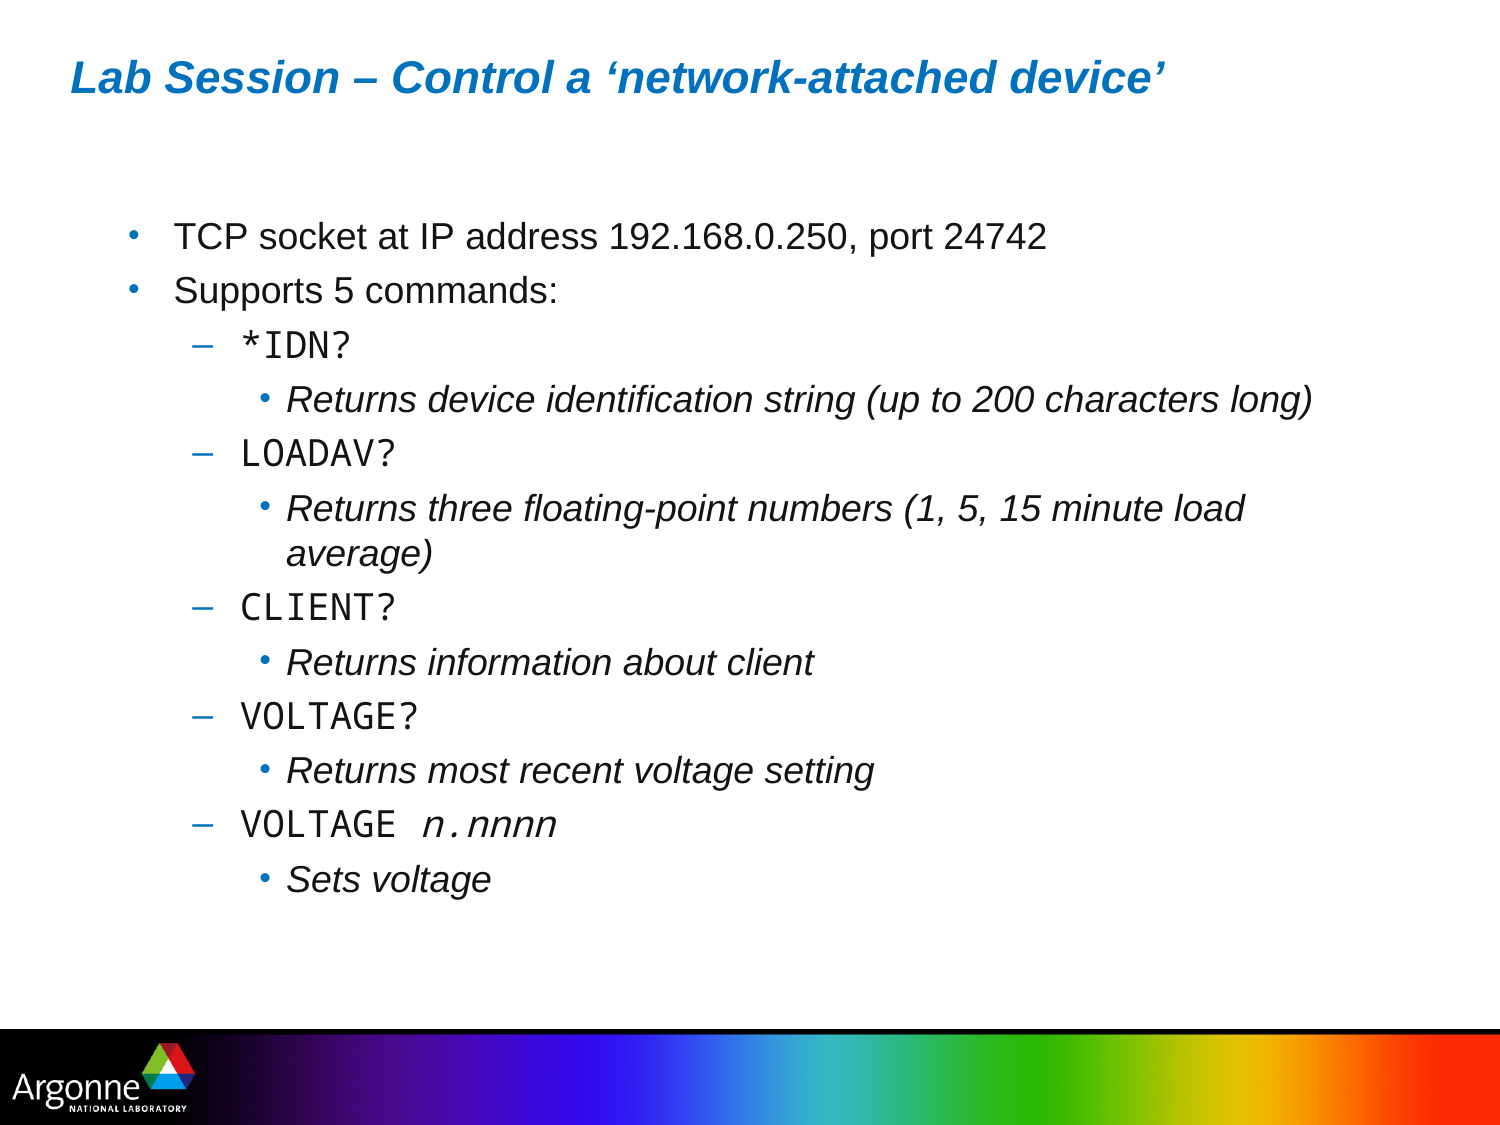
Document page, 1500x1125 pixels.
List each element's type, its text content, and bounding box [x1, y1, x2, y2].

title Lab Session – Control a ‘network-attached device’ [55, 54, 1361, 120]
picture [0, 1029, 1500, 1125]
list TCP socket at IP address 192.168.0.250, port 24742 Supports 5 commands: *IDN? Returns device identification string (up to 200 characters long) LOADAV? Returns three floating-point numbers (1, 5, 15 minute load average) CLIENT? Returns information about client VOLTAGE? Returns most recent voltage setting VOLTAGE n.nnnn Sets voltage [112, 204, 1415, 964]
